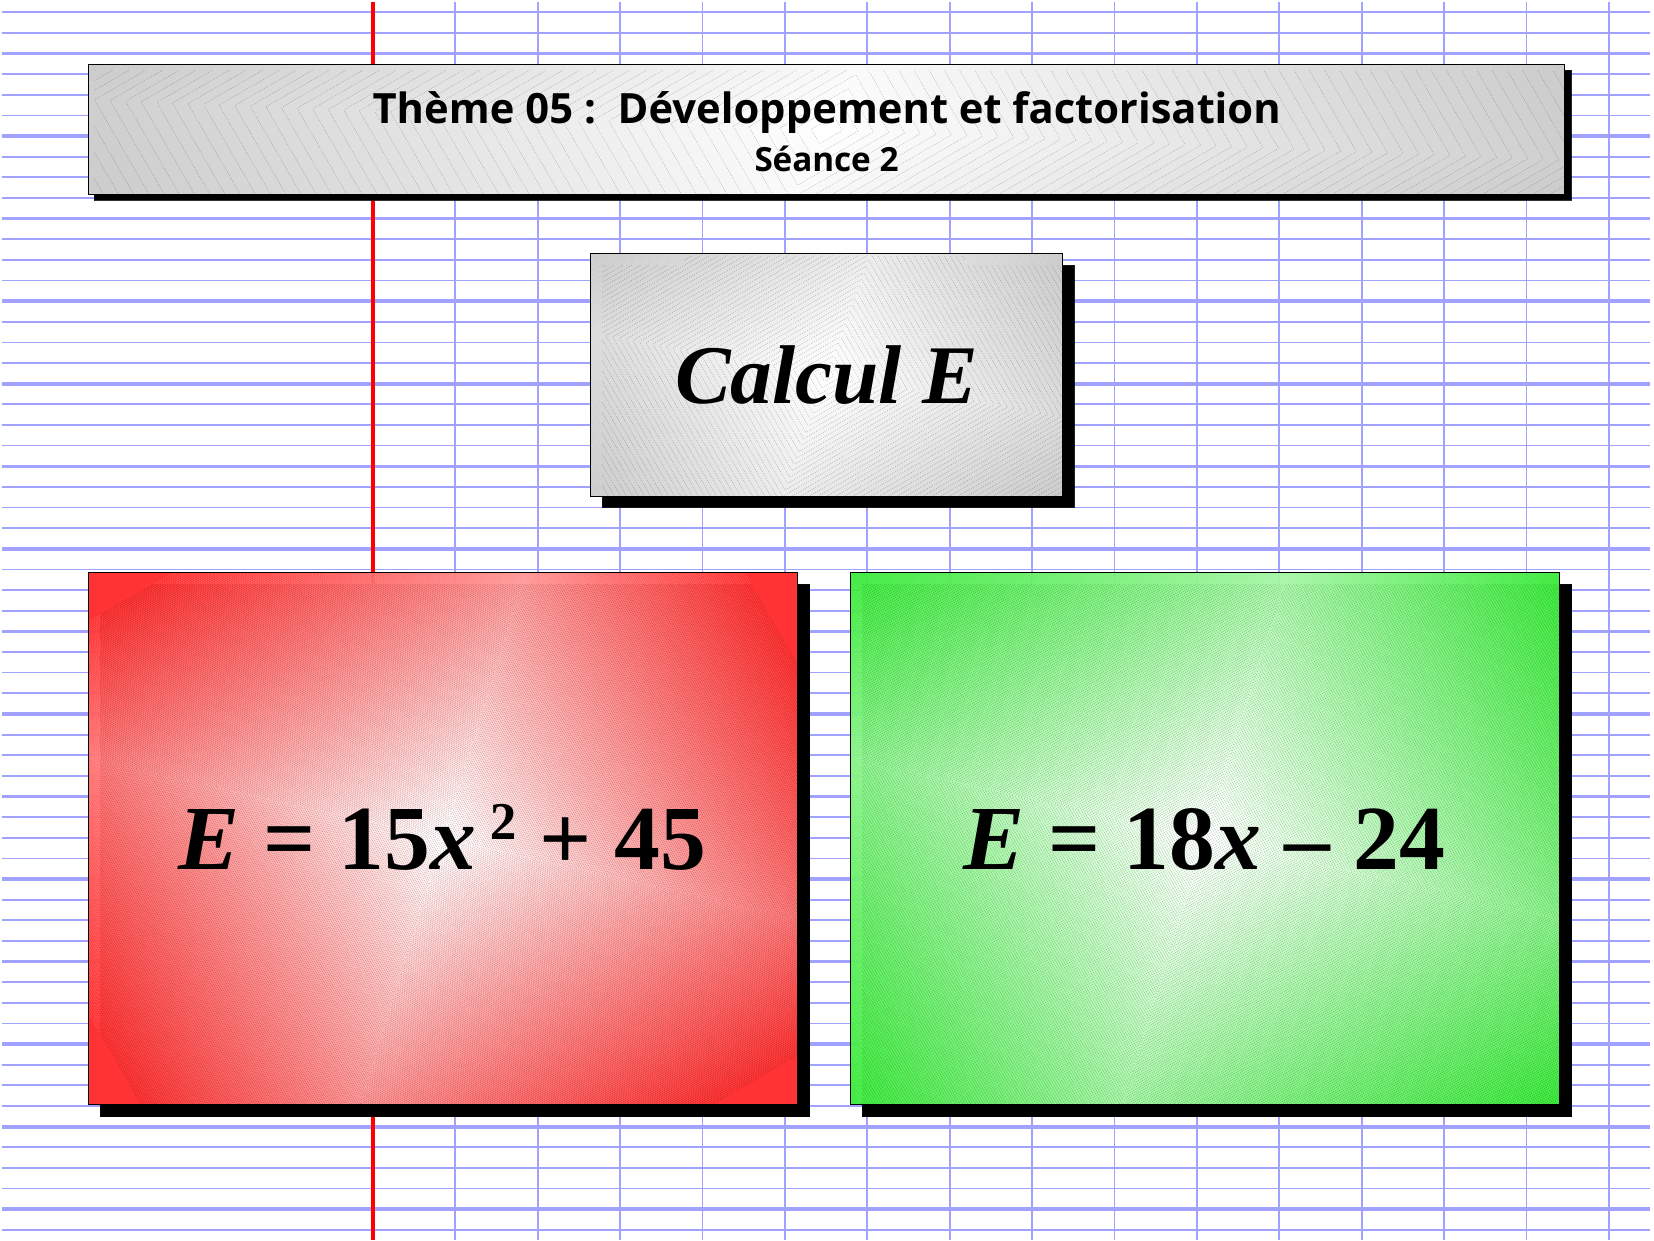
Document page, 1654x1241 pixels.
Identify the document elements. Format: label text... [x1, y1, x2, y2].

picture [0, 0, 1654, 1241]
text_box Thème 05 : Développement et factorisation Séance 2 [88, 64, 1565, 195]
text_box E = 15x 2 + 45 [88, 572, 798, 1105]
text_box Calcul E [590, 253, 1063, 497]
text_box E = 18x – 24 [850, 572, 1560, 1105]
